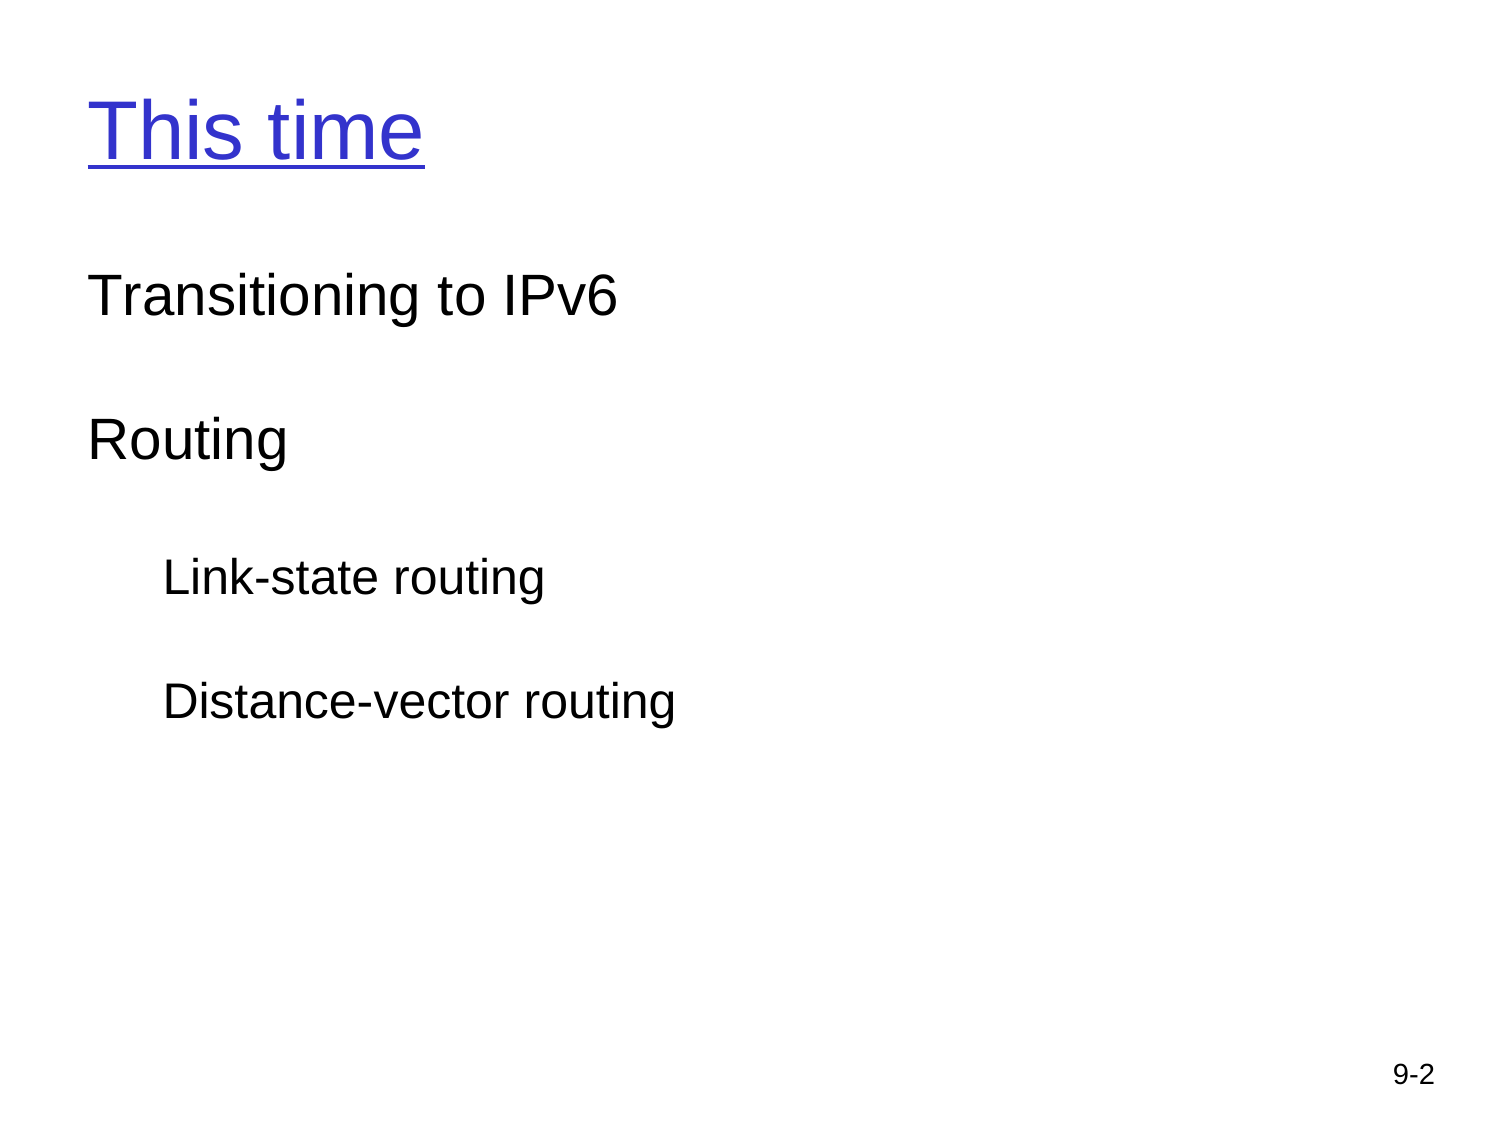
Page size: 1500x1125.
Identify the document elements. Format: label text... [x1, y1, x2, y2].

title This time [87, 23, 1363, 239]
list Transitioning to IPv6 Routing Link-state routing Distance-vector routing [87, 262, 1363, 1026]
